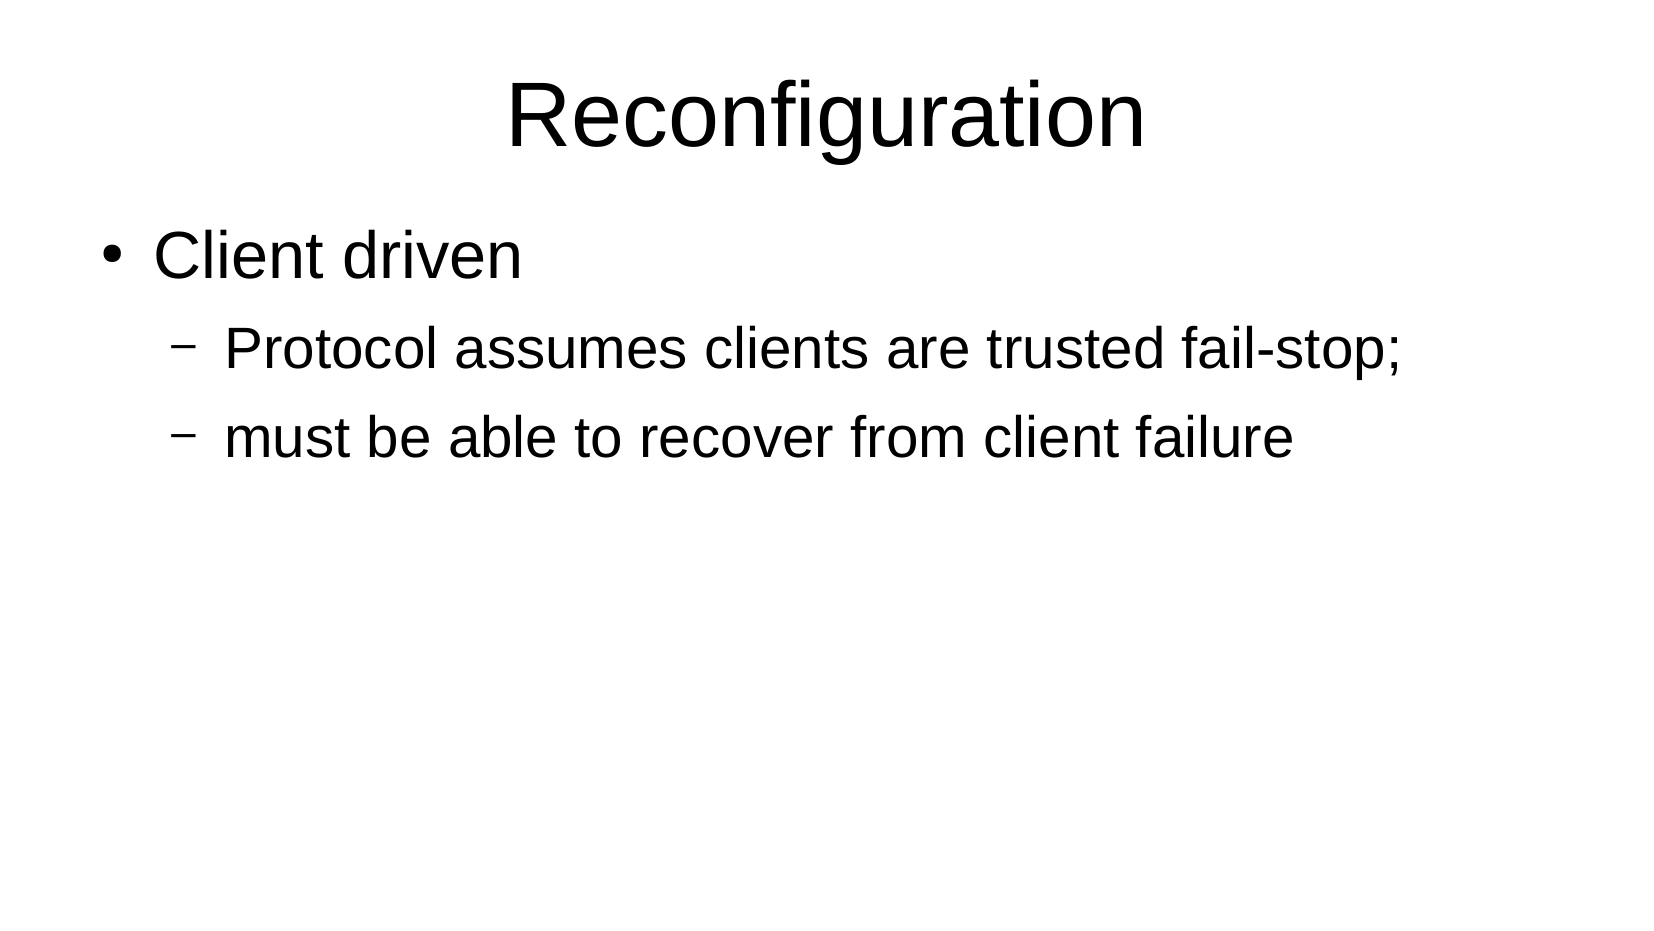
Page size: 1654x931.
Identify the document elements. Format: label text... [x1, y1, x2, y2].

list Client driven Protocol assumes clients are trusted fail-stop; must be able to recover from client failure [82, 217, 1571, 758]
title Reconfiguration [82, 37, 1571, 193]
